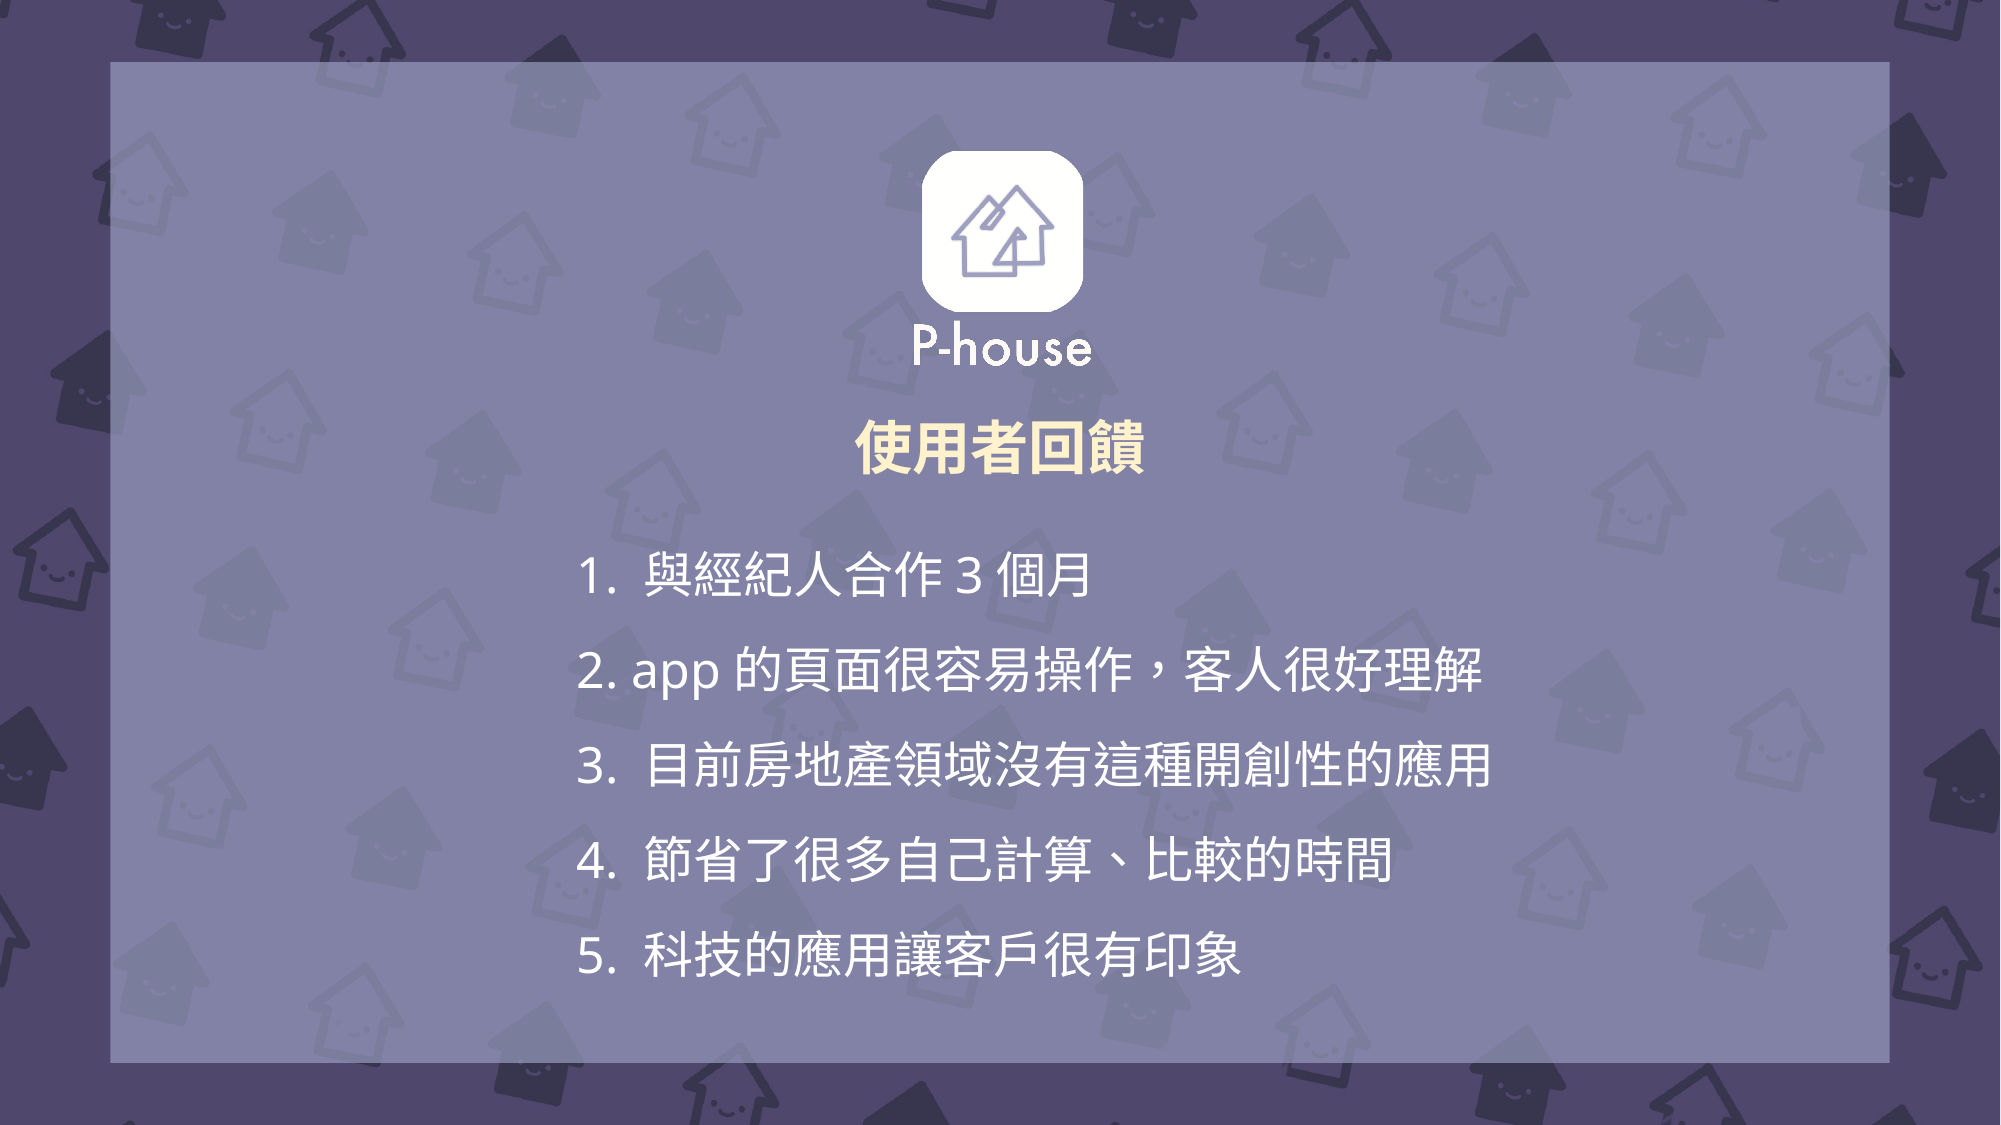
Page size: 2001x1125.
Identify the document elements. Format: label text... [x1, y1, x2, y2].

text_box 3. 目前房地產領域沒有這種開創性的應用 [561, 726, 1626, 802]
text_box [110, 62, 1890, 1063]
picture [0, 0, 2000, 1125]
text_box 1. 與經紀人合作3個月 [561, 536, 1625, 613]
text_box 2. app的頁面很容易操作，客人很好理解 [561, 631, 1580, 707]
text_box 4. 節省了很多自己計算、比較的時間 [561, 820, 1626, 897]
text_box 5. 科技的應用讓客戶很有印象 [561, 915, 1626, 992]
text_box 使用者回饋 [837, 403, 1163, 490]
